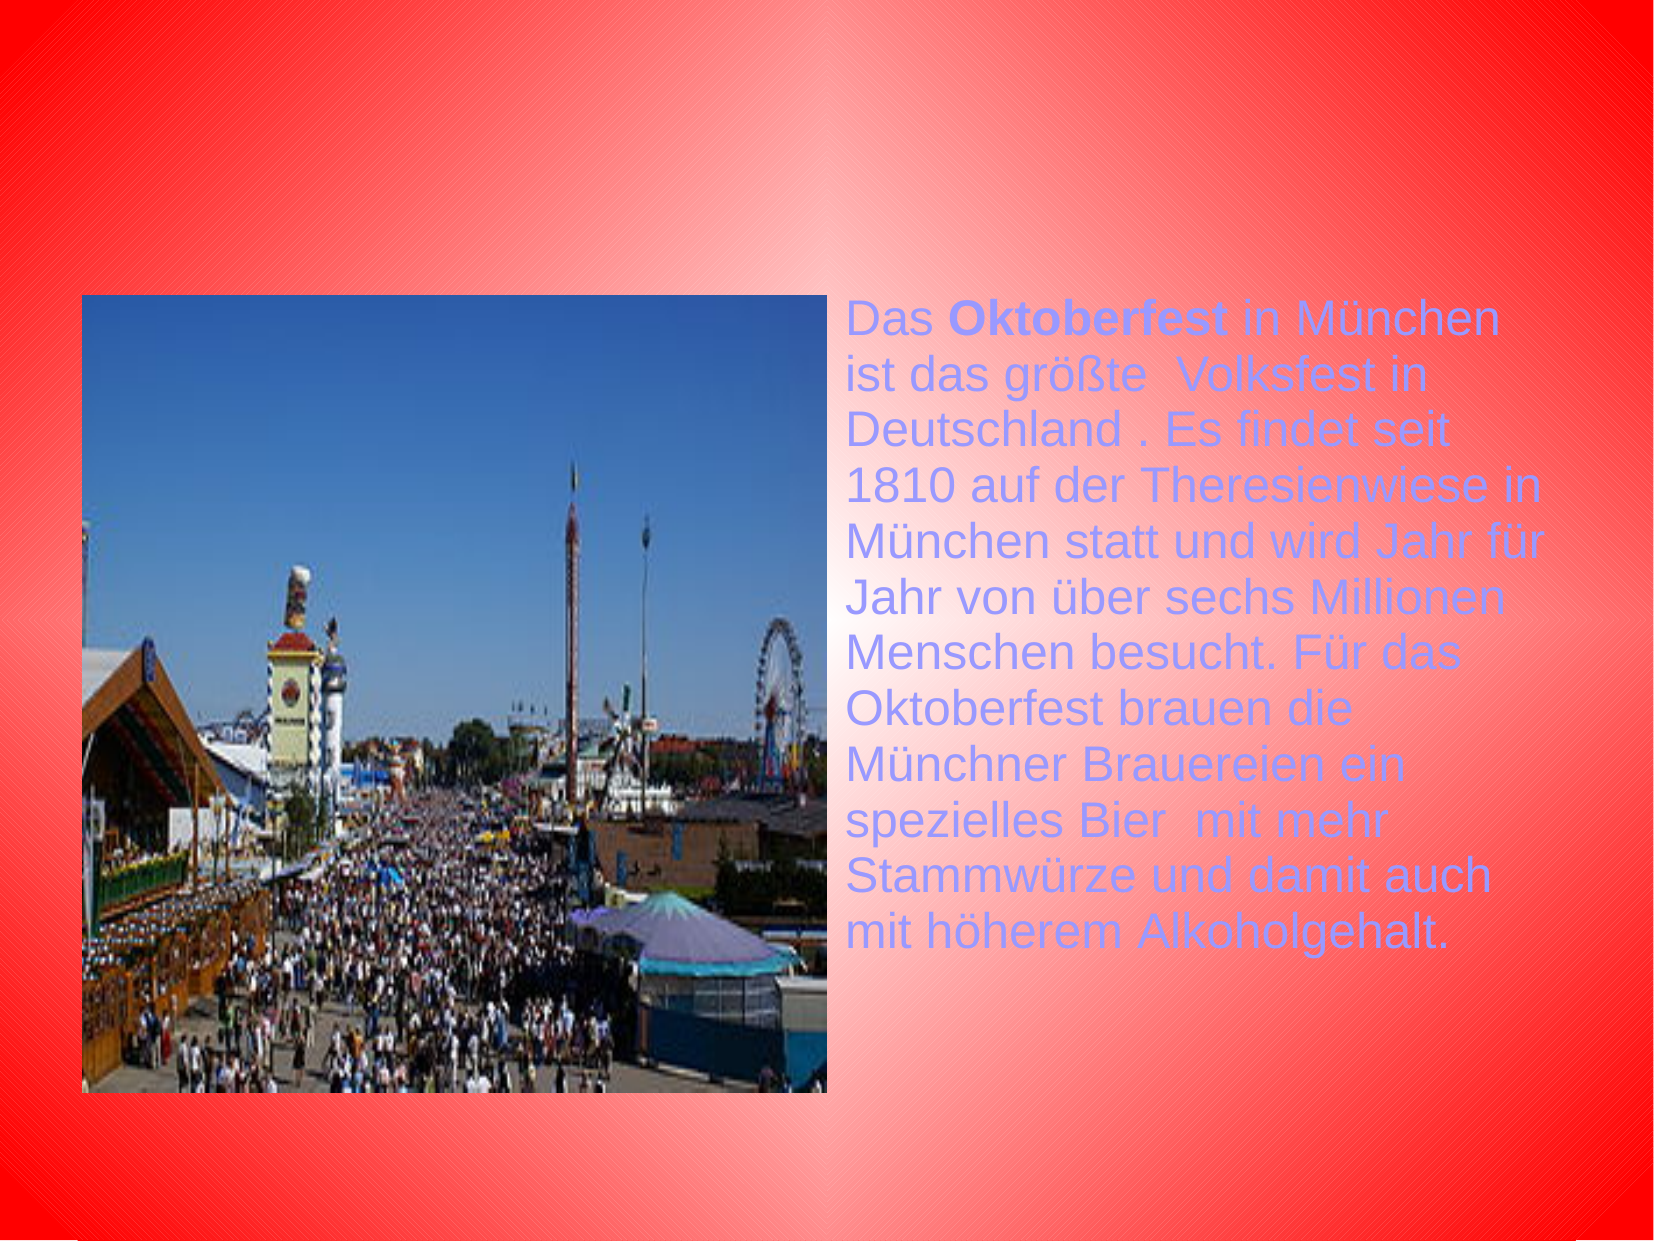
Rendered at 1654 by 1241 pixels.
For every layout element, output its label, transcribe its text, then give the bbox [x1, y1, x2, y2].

list Das Oktoberfest in München ist das größte Volksfest in Deutschland . Es findet seit 1810 auf der Theresienwiese in München statt und wird Jahr für Jahr von über sechs Millionen Menschen besucht. Für das Oktoberfest brauen die Münchner Brauereien ein spezielles Bier mit mehr Stammwürze und damit auch mit höherem Alkoholgehalt. [845, 290, 1572, 1109]
picture [82, 295, 827, 1093]
